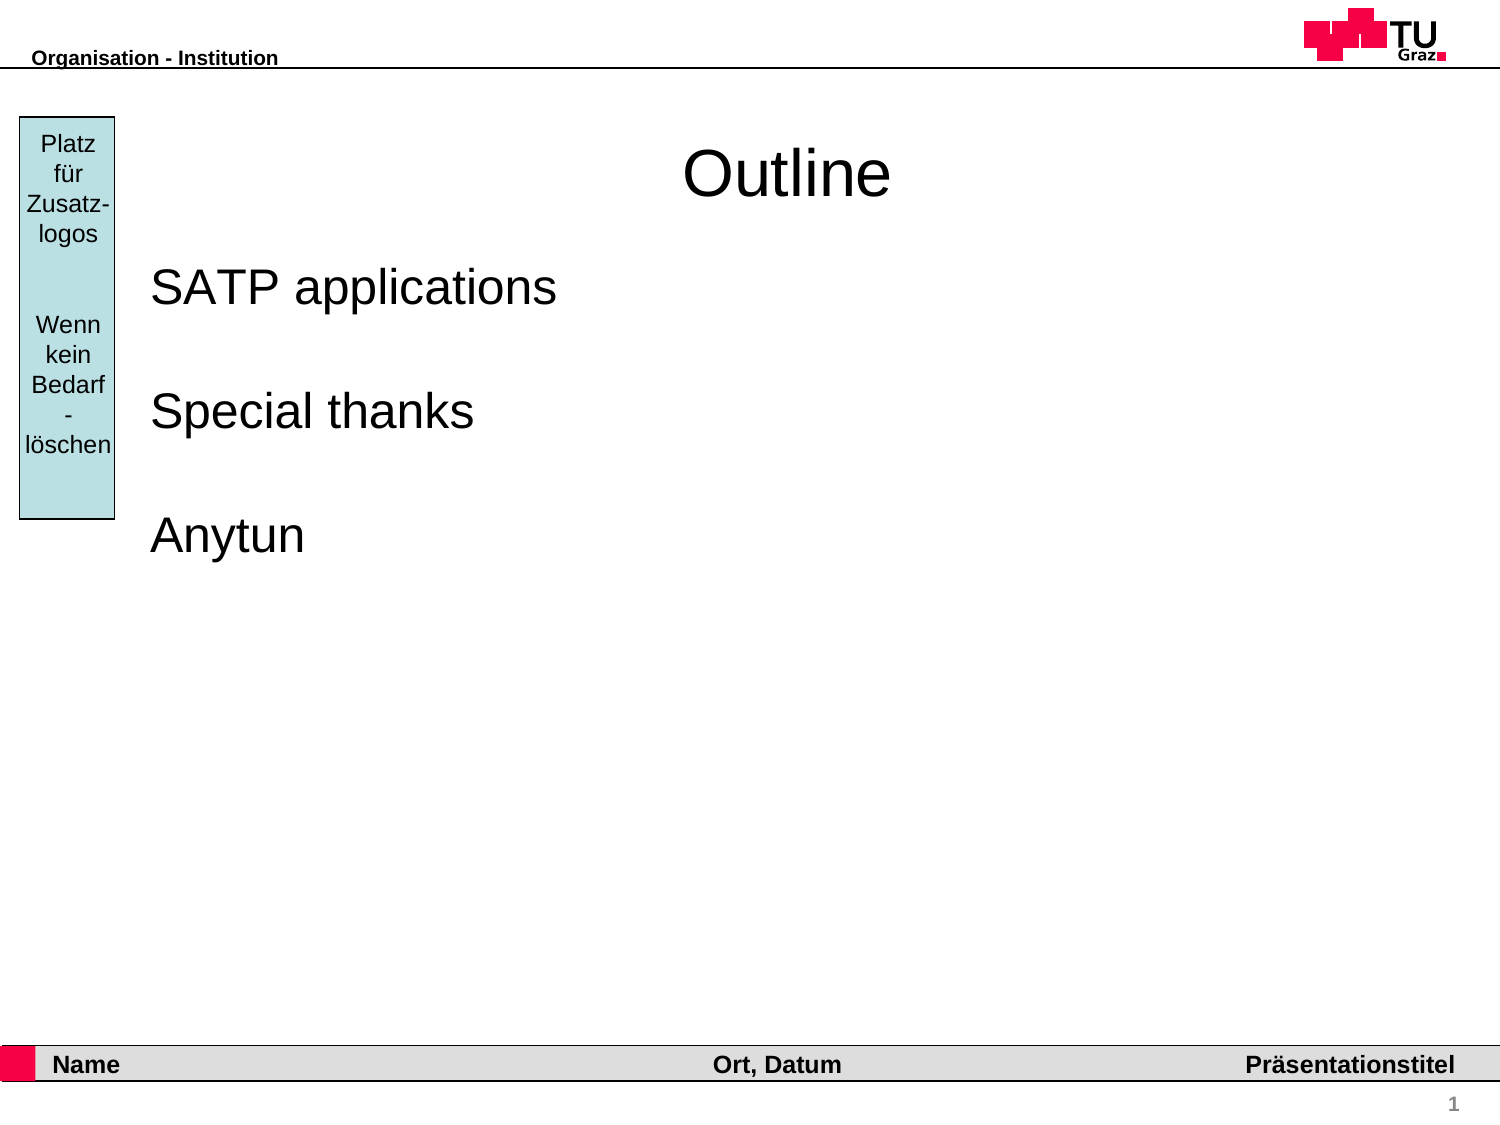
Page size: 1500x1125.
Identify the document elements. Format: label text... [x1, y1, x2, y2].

title Outline [150, 124, 1426, 222]
list SATP applications Special thanks Anytun [150, 259, 1426, 991]
